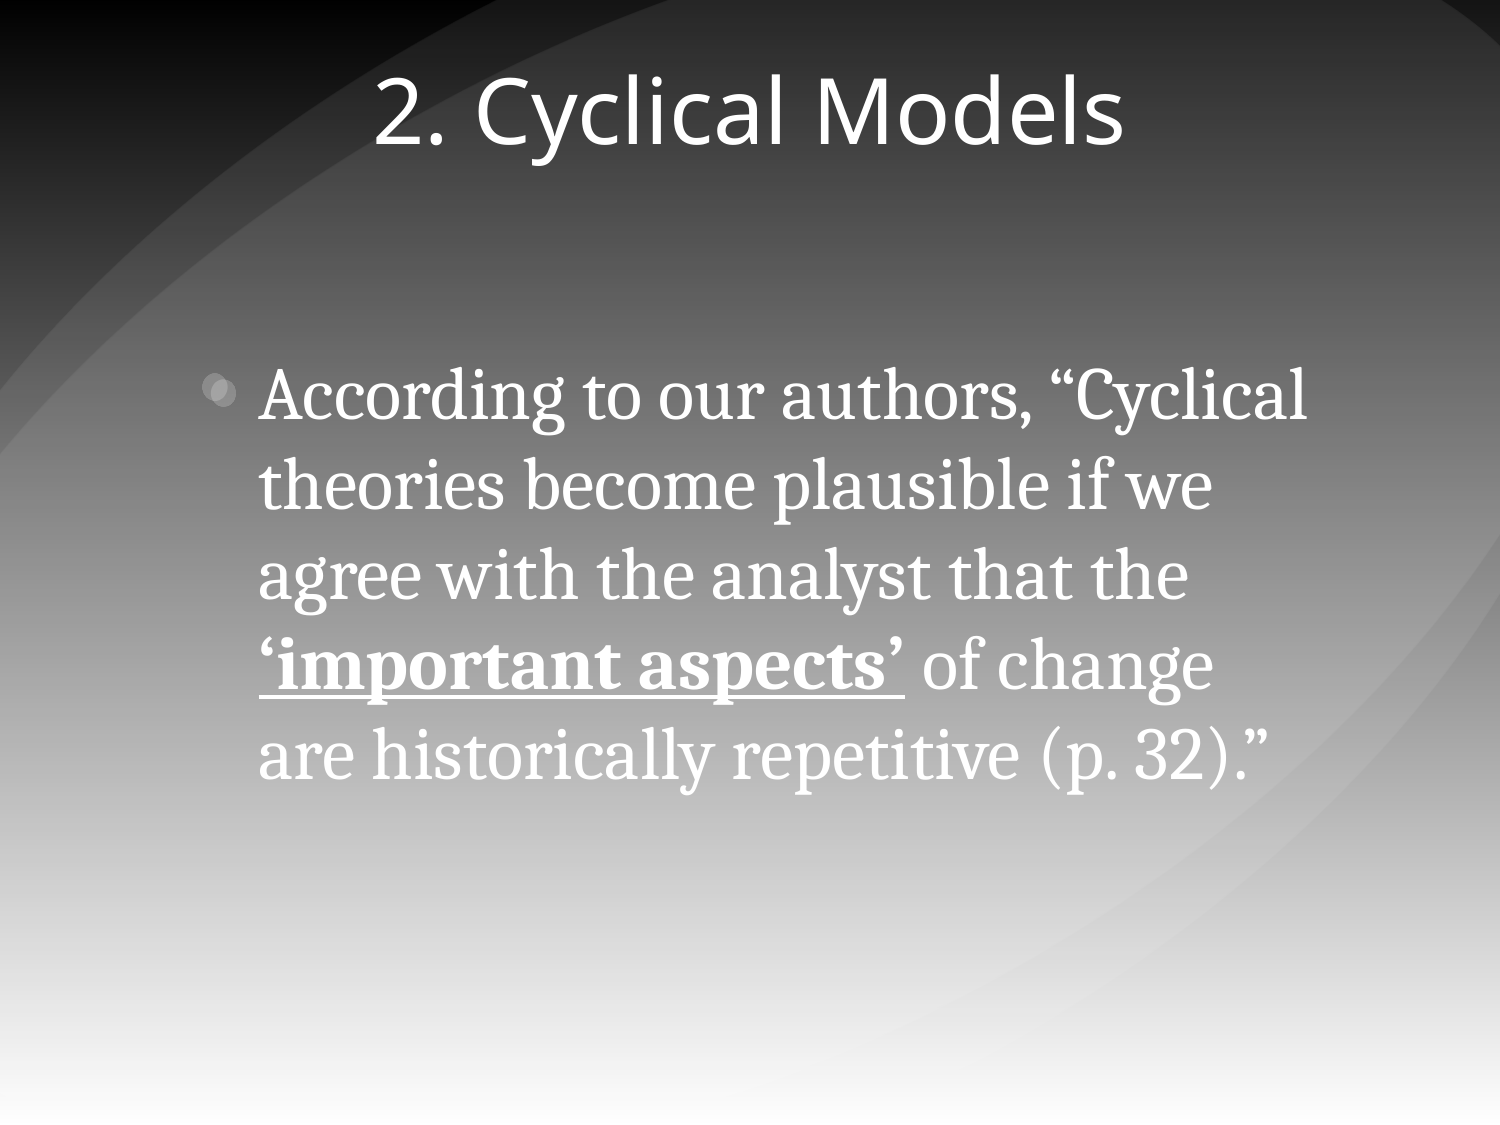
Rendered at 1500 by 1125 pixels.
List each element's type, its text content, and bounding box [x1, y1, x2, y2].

picture [0, 0, 1500, 1125]
title 2. Cyclical Models [283, 45, 1216, 288]
list According to our authors, “Cyclical theories become plausible if we agree with the analyst that the ‘important aspects’ of change are historically repetitive (p. 32).” [187, 337, 1338, 975]
